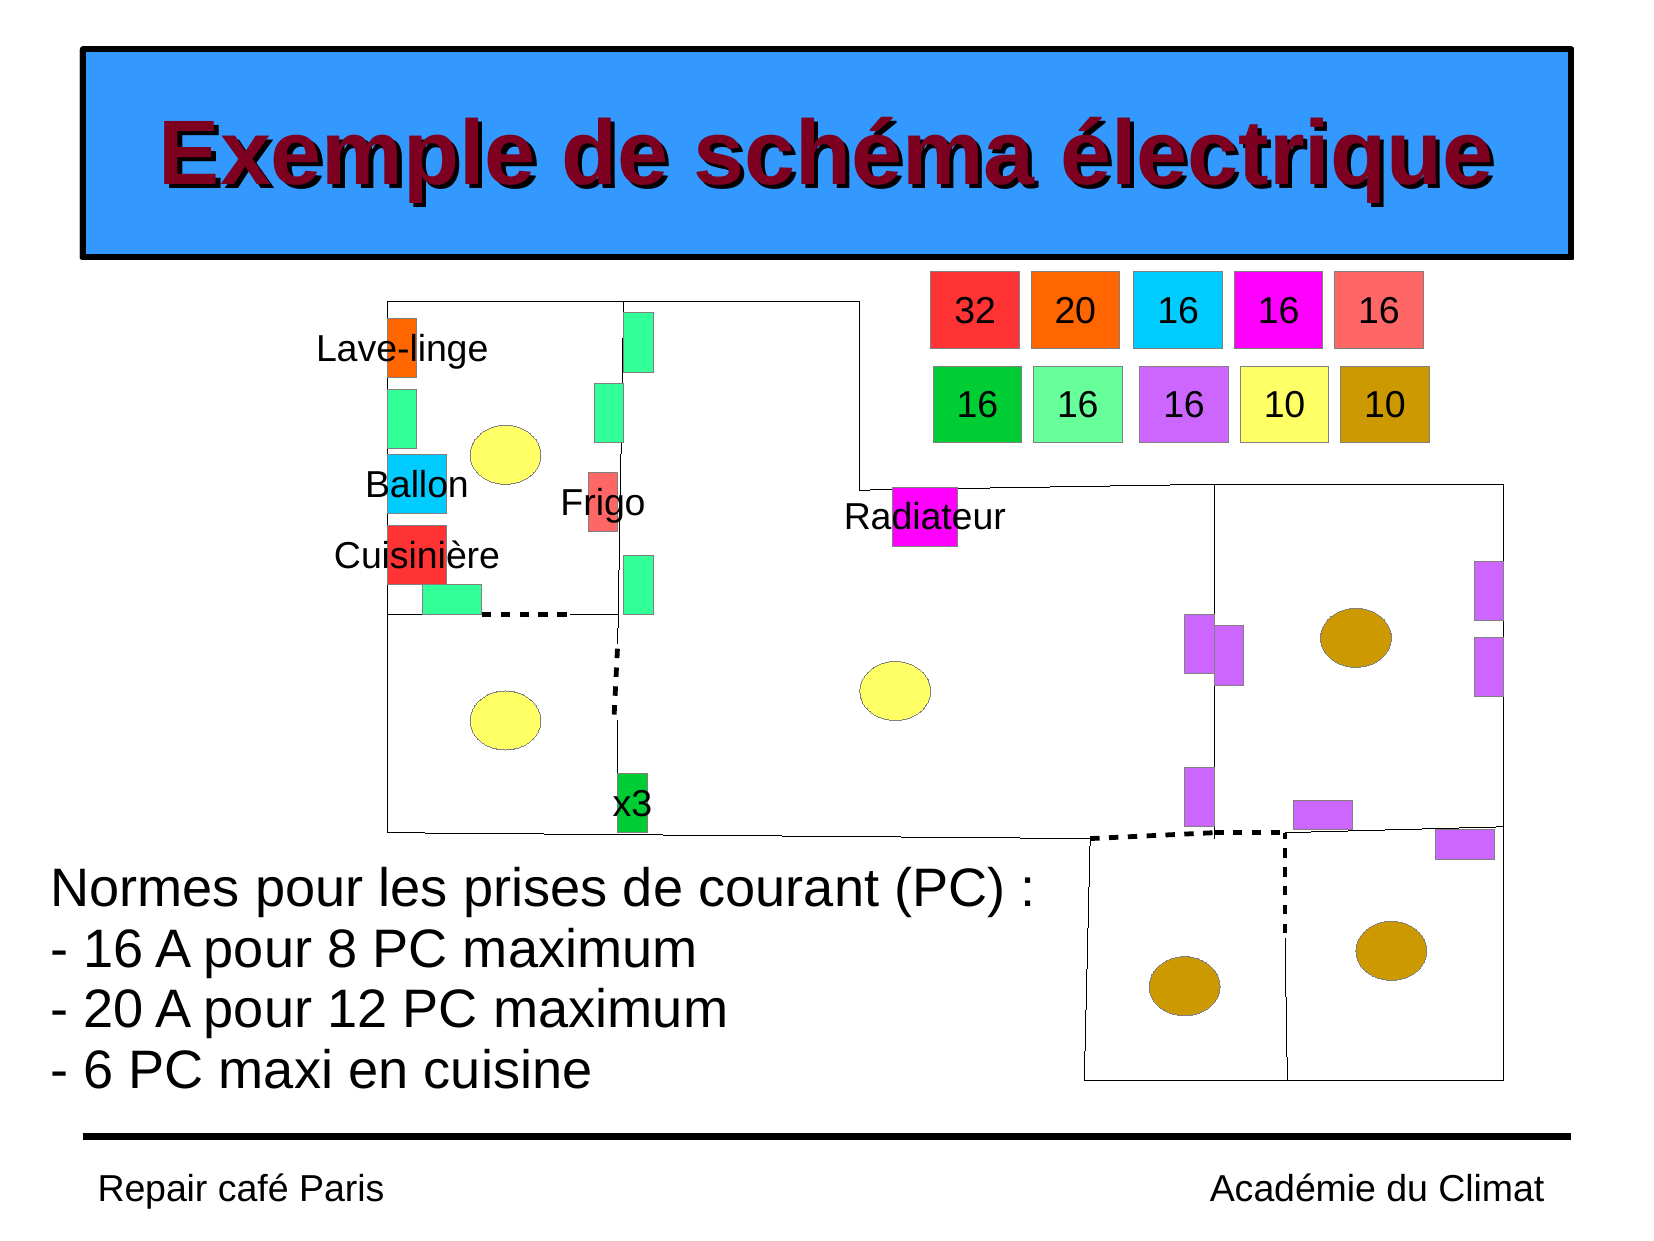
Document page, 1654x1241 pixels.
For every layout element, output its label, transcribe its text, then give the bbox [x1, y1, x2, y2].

text_box Repair café Paris Académie du Climat [82, 1159, 1571, 1217]
text_box Cuisinière [387, 525, 447, 585]
text_box 16 [1033, 366, 1123, 443]
text_box Frigo [609, 497, 618, 513]
text_box [1149, 956, 1221, 1016]
text_box 16 [1139, 366, 1229, 443]
text_box 16 [1234, 271, 1323, 349]
text_box 16 [933, 366, 1022, 443]
text_box [422, 584, 482, 615]
text_box [470, 690, 541, 751]
text_box [1474, 637, 1504, 697]
text_box Frigo [588, 472, 618, 532]
text_box 32 [930, 271, 1020, 349]
text_box [859, 661, 931, 721]
text_box 16 [1133, 271, 1223, 349]
text_box [1293, 800, 1353, 830]
text_box [623, 312, 654, 373]
title Exemple de schéma électrique [82, 49, 1571, 257]
text_box Normes pour les prises de courant (PC) : - 16 A pour 8 PC maximum - 20 A pour 12 PC maximum - 6 PC maxi en cuisine [35, 850, 1058, 1117]
text_box [1184, 767, 1215, 827]
text_box [1435, 829, 1495, 860]
text_box [387, 389, 417, 449]
text_box 20 [1031, 271, 1120, 349]
text_box [1355, 921, 1427, 981]
text_box [1320, 608, 1392, 668]
text_box [594, 383, 624, 443]
text_box [470, 425, 541, 485]
text_box Lave-linge [387, 318, 417, 378]
text_box 10 [1340, 366, 1430, 443]
text_box Ballon [387, 454, 447, 514]
text_box 16 [1334, 271, 1424, 349]
text_box Radiateur [892, 487, 958, 547]
text_box [1474, 561, 1504, 621]
text_box [623, 555, 654, 615]
text_box 10 [1240, 366, 1329, 443]
text_box x3 [617, 773, 648, 833]
text_box [1184, 614, 1244, 686]
